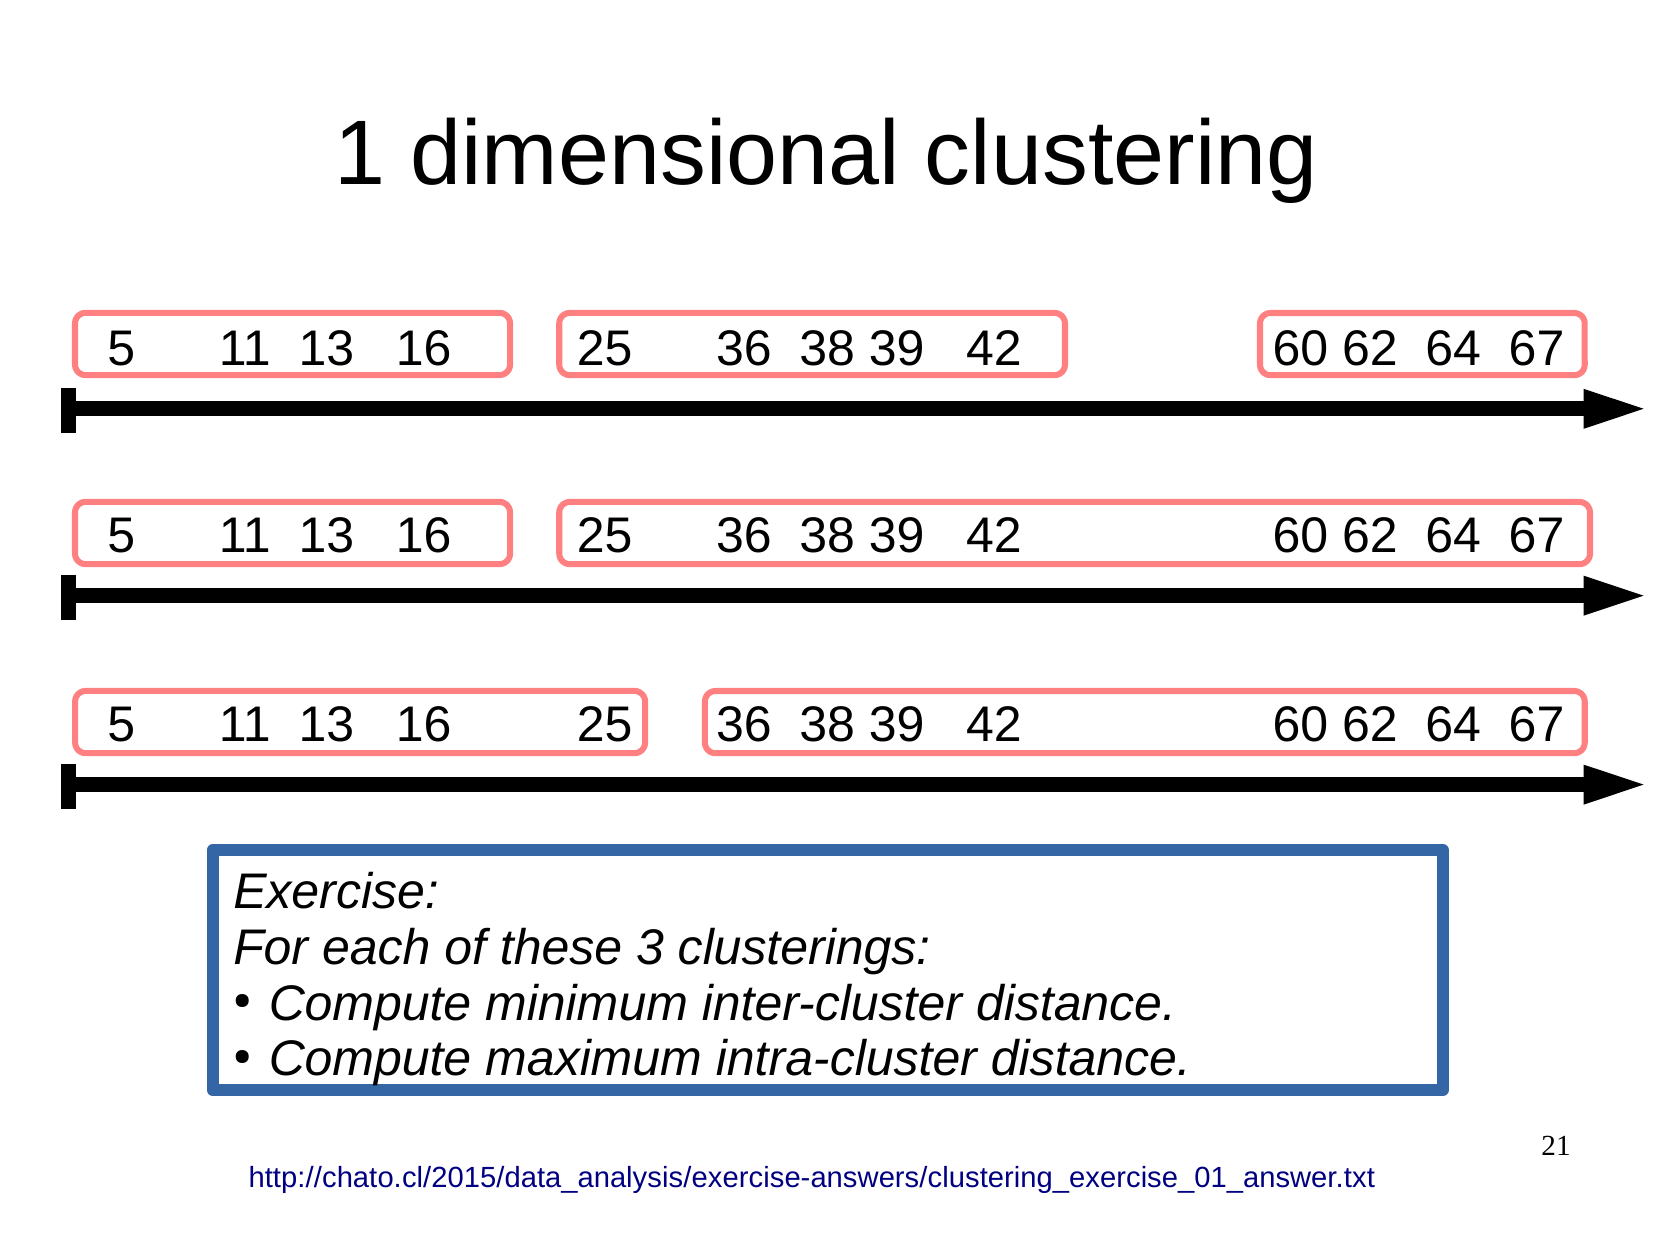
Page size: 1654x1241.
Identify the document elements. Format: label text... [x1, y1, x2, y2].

text_box 5 11 13 16 25 36 38 39 42 60 62 64 67 [1264, 317, 1581, 372]
title 1 dimensional clustering [82, 49, 1571, 257]
text_box http://chato.cl/2015/data_analysis/exercise-answers/clustering_exercise_01_answer.txt [233, 1146, 1401, 1204]
text_box 5 11 13 16 25 36 38 39 42 60 62 64 67 [79, 694, 642, 750]
text_box 5 11 13 16 25 36 38 39 42 60 62 64 67 [708, 695, 1581, 750]
text_box 5 11 13 16 25 36 38 39 42 60 62 64 67 [36, 499, 1601, 571]
text_box 5 11 13 16 25 36 38 39 42 60 62 64 67 [563, 316, 1061, 372]
text_box Exercise: For each of these 3 clusterings: Compute minimum inter-cluster distance. Compute maximum intra-cluster distance. [212, 850, 1443, 1091]
text_box 5 11 13 16 25 36 38 39 42 60 62 64 67 [563, 505, 1586, 561]
text_box 5 11 13 16 25 36 38 39 42 60 62 64 67 [36, 312, 1601, 384]
text_box 5 11 13 16 25 36 38 39 42 60 62 64 67 [79, 505, 507, 561]
text_box 5 11 13 16 25 36 38 39 42 60 62 64 67 [79, 316, 507, 372]
text_box 5 11 13 16 25 36 38 39 42 60 62 64 67 [36, 688, 1601, 760]
